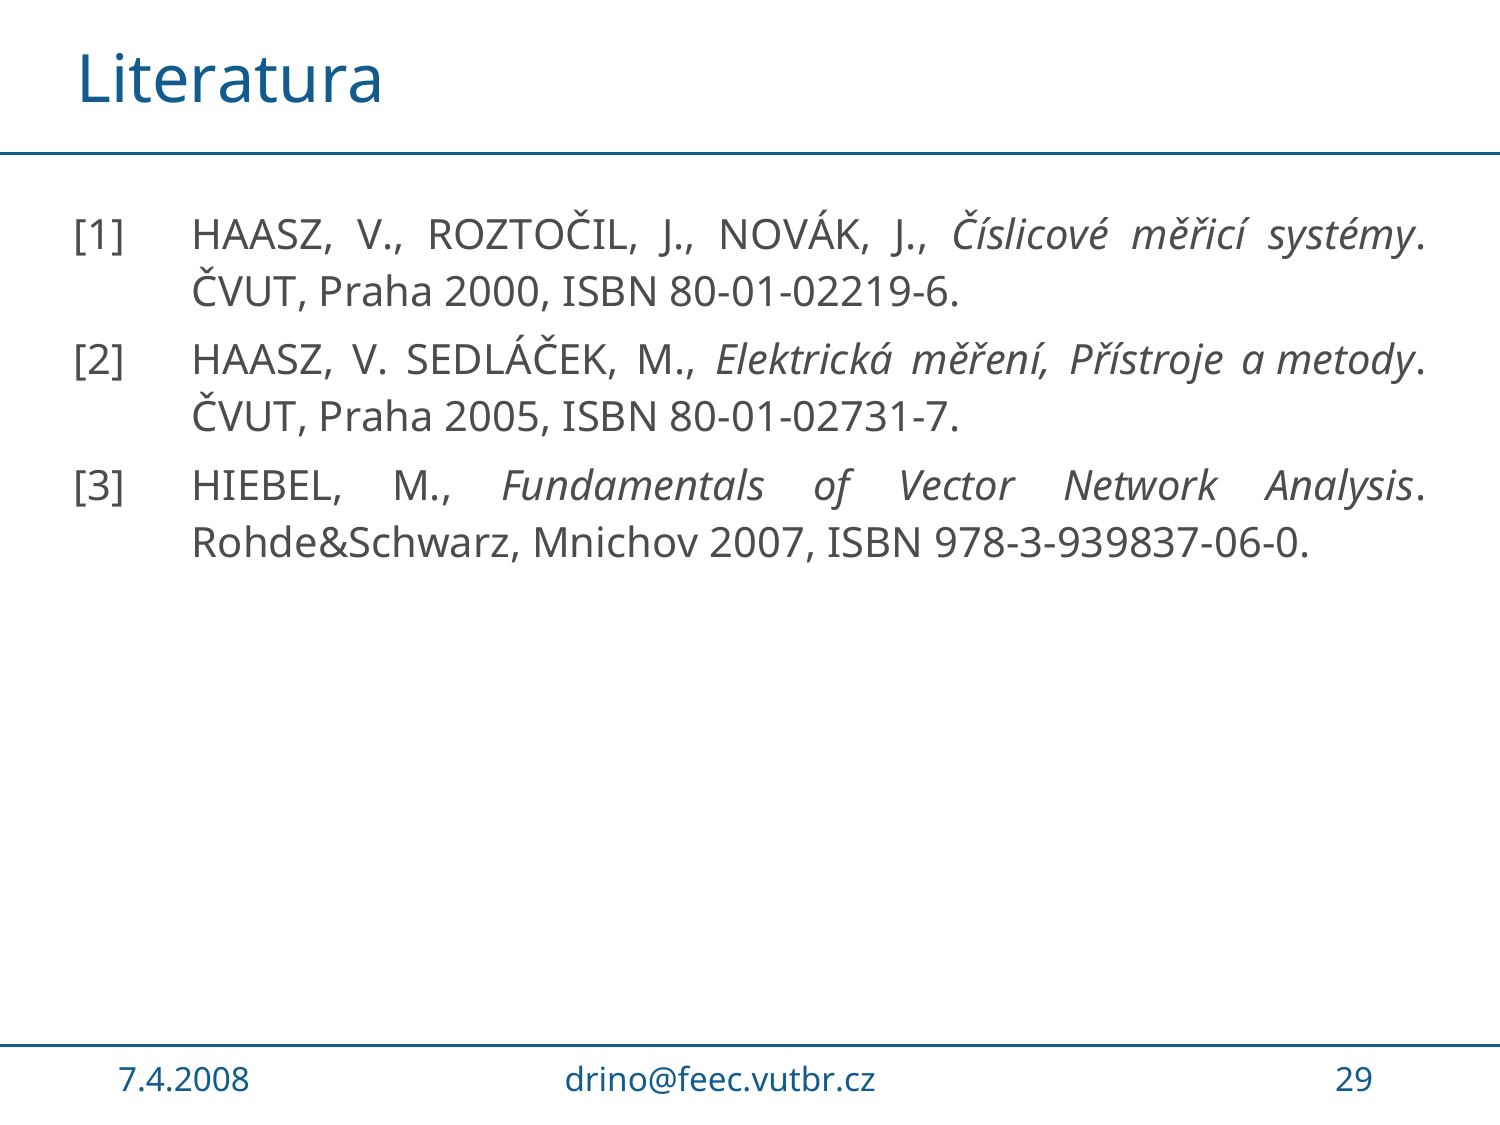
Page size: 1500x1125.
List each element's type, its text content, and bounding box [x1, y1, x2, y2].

text_box drino@feec.vutbr.cz [454, 1049, 987, 1125]
text_box <číslo> [1075, 1049, 1388, 1125]
text_box 7.4.2008 [103, 1049, 432, 1125]
text_box [1] HAASZ, V., ROZTOČIL, J., NOVÁK, J., Číslicové měřicí systémy. ČVUT, Praha 2000, ISBN 80-01-02219-6. [2] HAASZ, V. SEDLÁČEK, M., Elektrická měření, Přístroje a metody. ČVUT, Praha 2005, ISBN 80-01-02731-7. [3] HIEBEL, M., Fundamentals of Vector Network Analysis. Rohde&Schwarz, Mnichov 2007, ISBN 978-3-939837-06-0. [59, 196, 1442, 578]
title Literatura [0, 0, 1500, 152]
